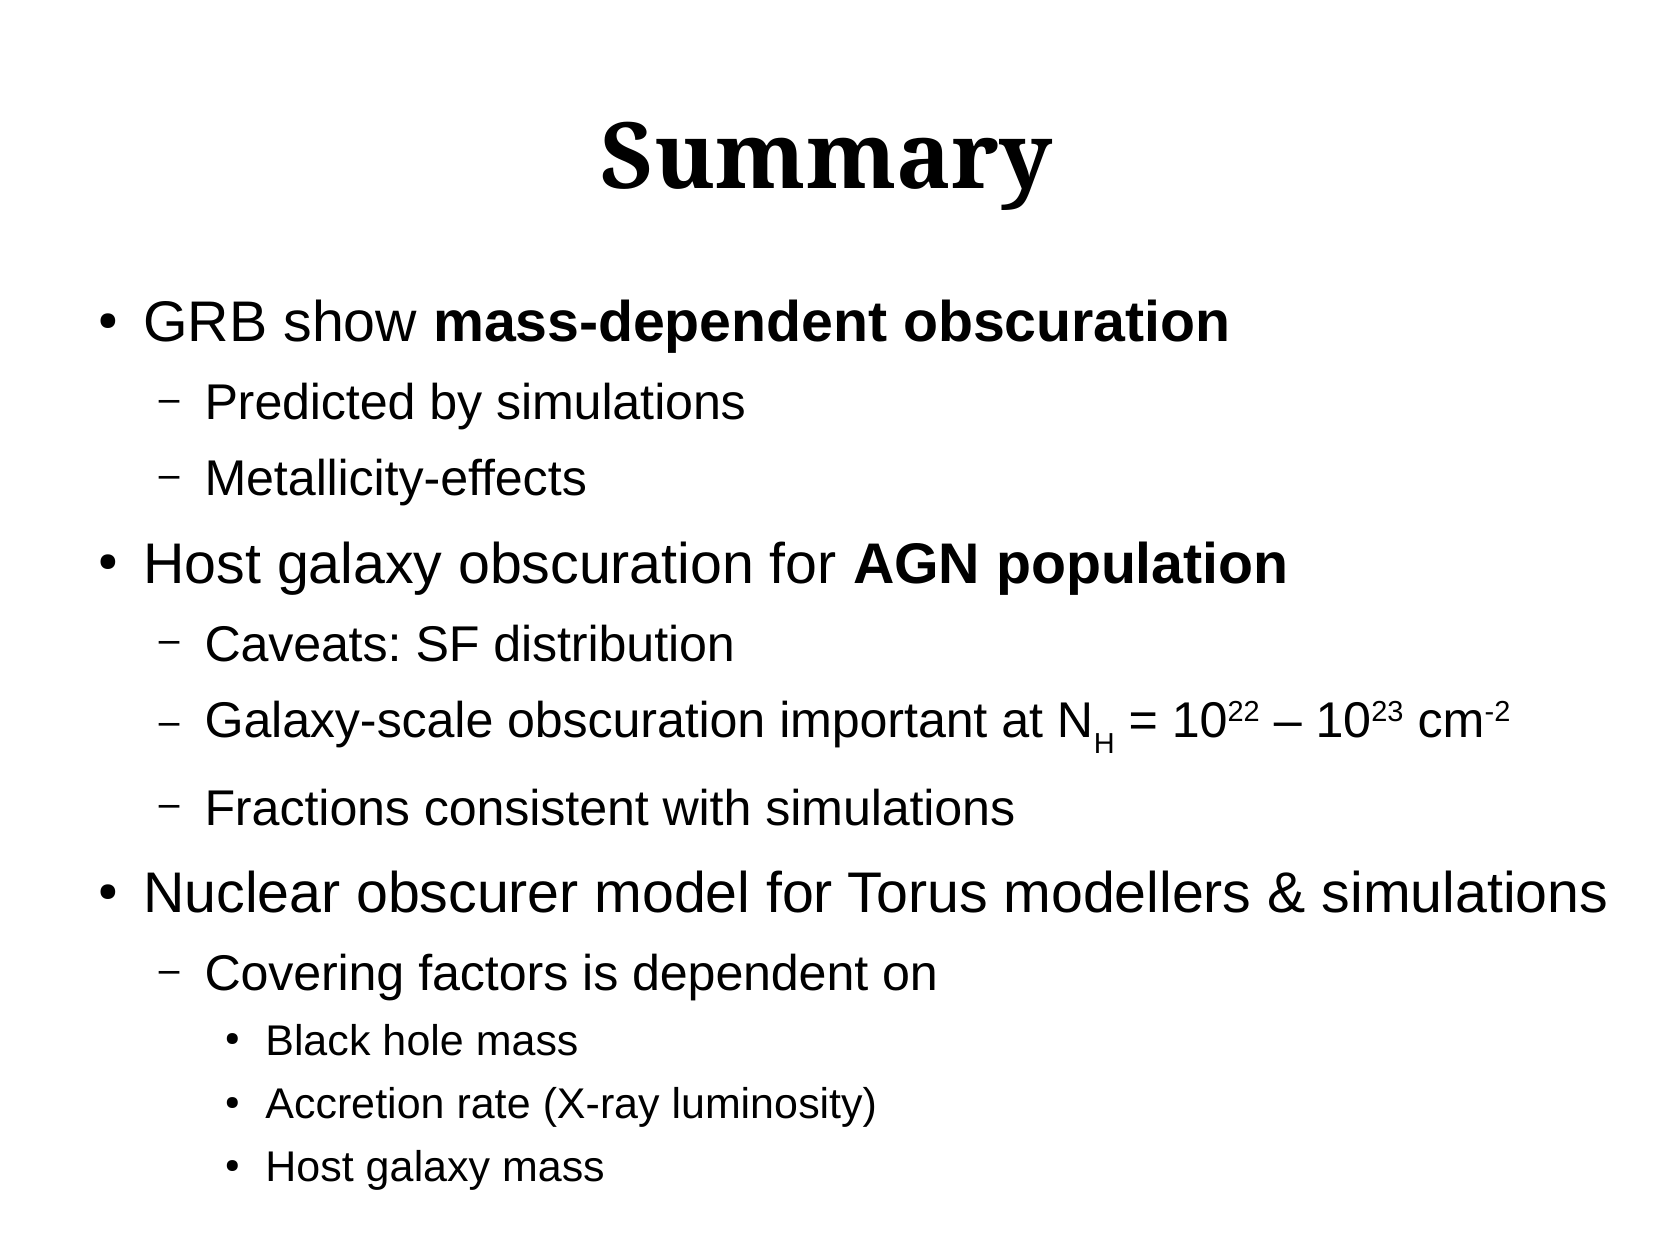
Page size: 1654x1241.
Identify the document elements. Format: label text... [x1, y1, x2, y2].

title Summary [82, 49, 1571, 257]
list GRB show mass-dependent obscuration Predicted by simulations Metallicity-effects Host galaxy obscuration for AGN population Caveats: SF distribution Galaxy-scale obscuration important at NH = 1022 – 1023 cm-2 Fractions consistent with simulations Nuclear obscurer model for Torus modellers & simulations Covering factors is dependent on Black hole mass Accretion rate (X-ray luminosity) Host galaxy mass [82, 290, 1621, 1216]
